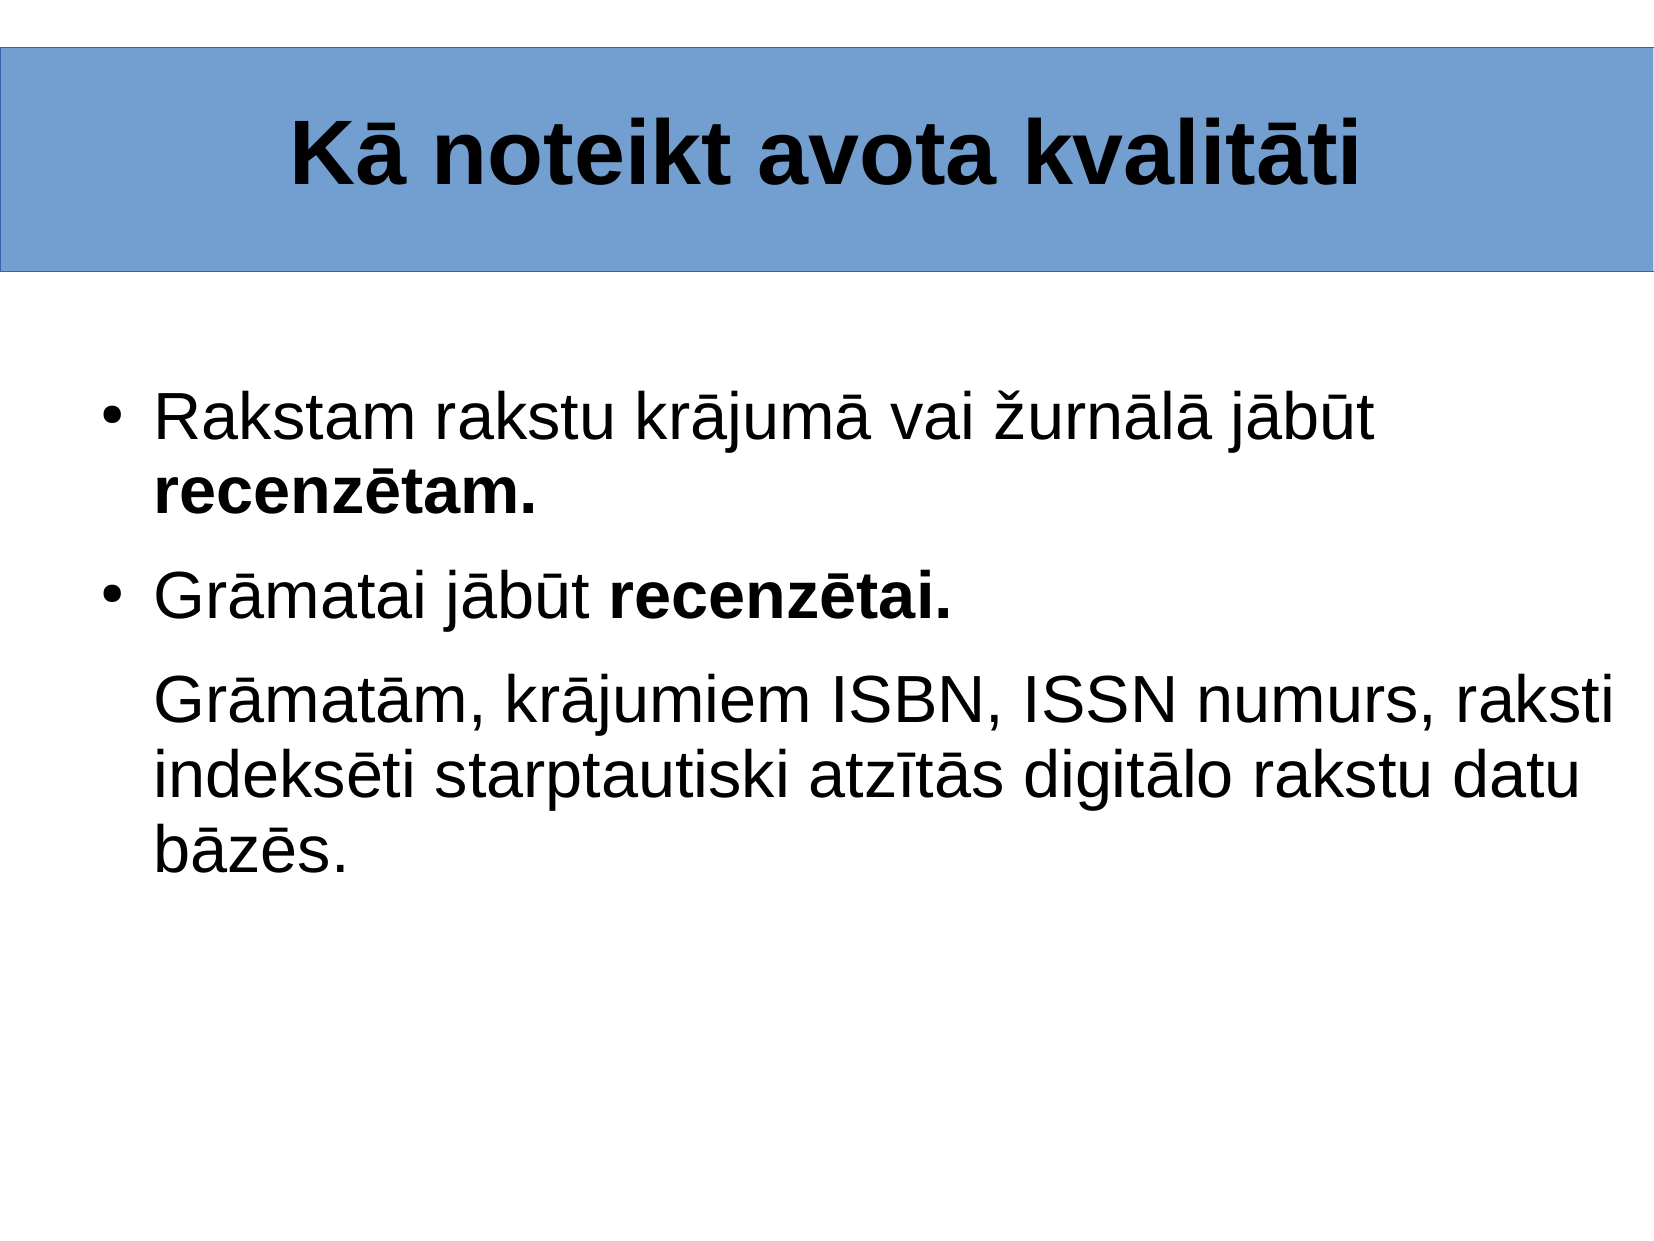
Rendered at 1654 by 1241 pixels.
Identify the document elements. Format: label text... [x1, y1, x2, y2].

list Rakstam rakstu krājumā vai žurnālā jābūt recenzētam. Grāmatai jābūt recenzētai. Grāmatām, krājumiem ISBN, ISSN numurs, raksti indeksēti starptautiski atzītās digitālo rakstu datu bāzēs. [82, 378, 1619, 1099]
title Kā noteikt avota kvalitāti [82, 49, 1571, 257]
text_box [0, 47, 1654, 272]
